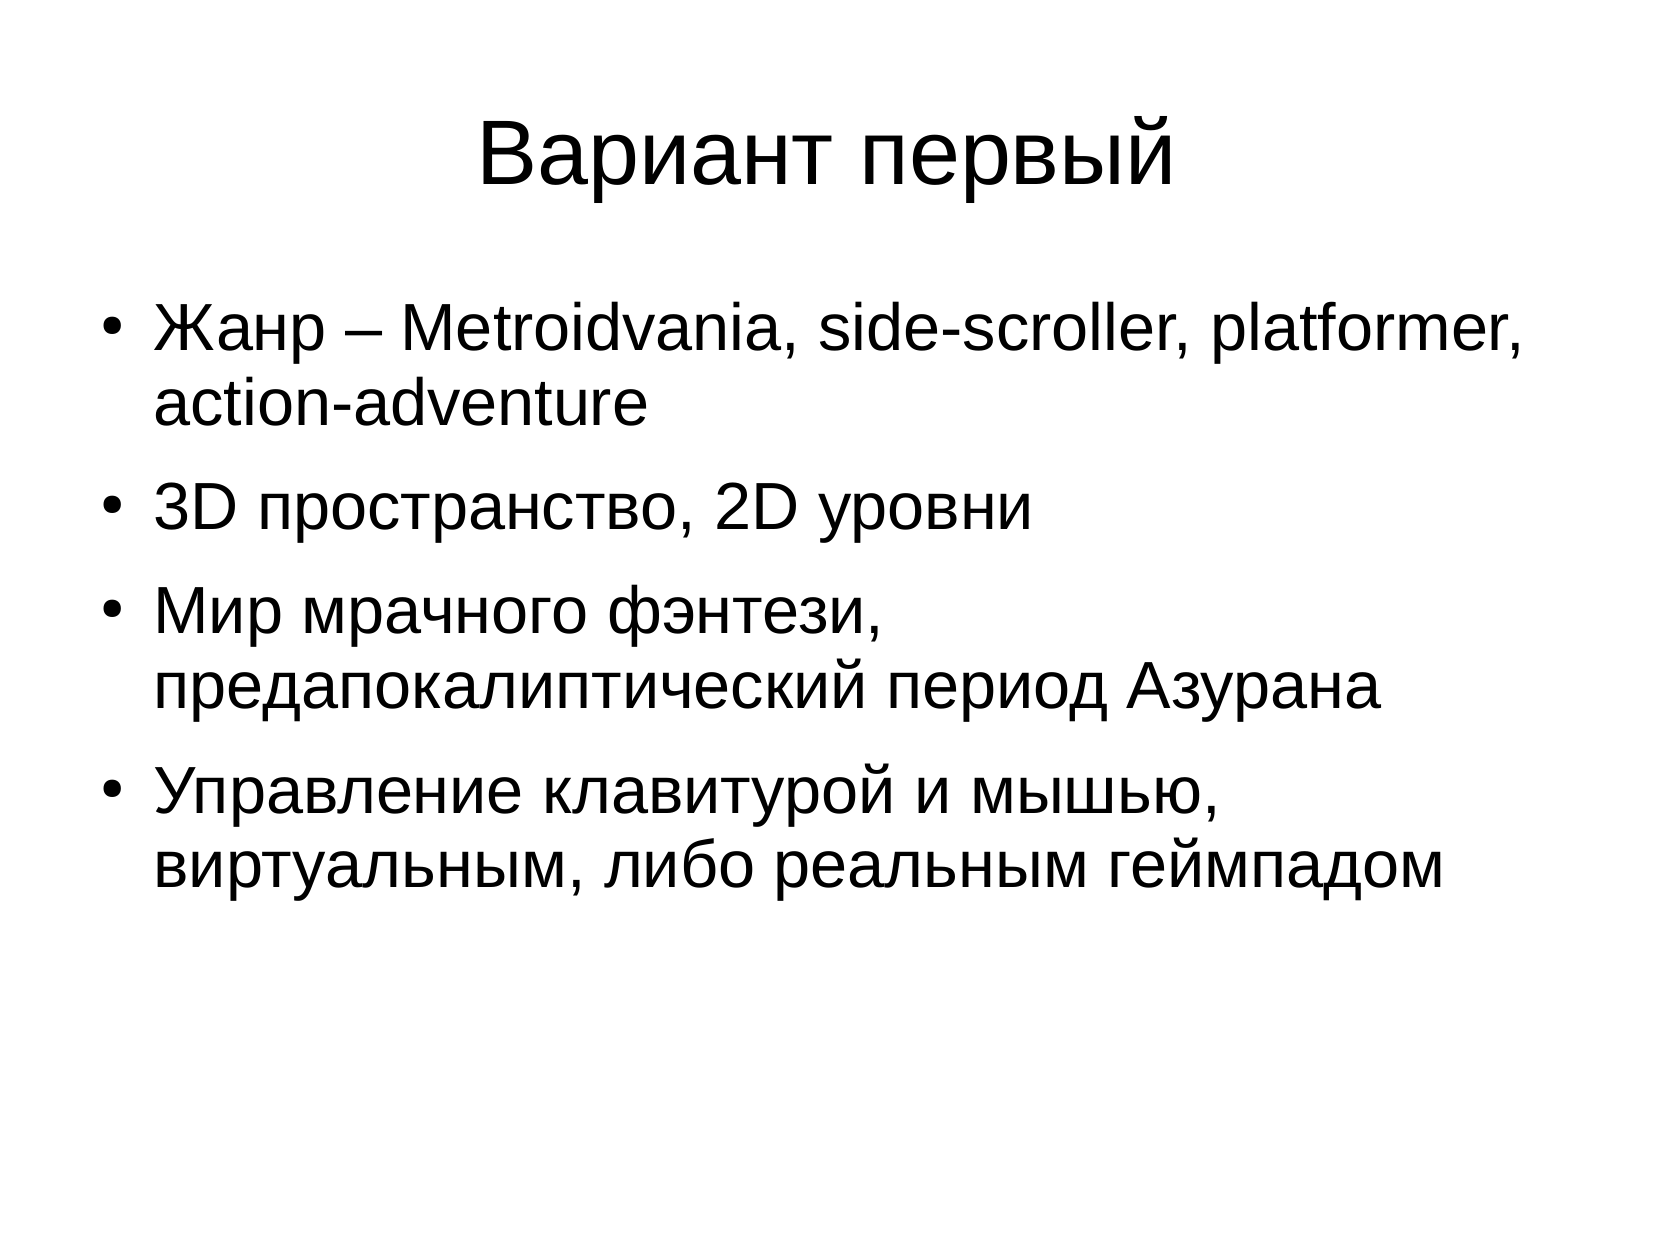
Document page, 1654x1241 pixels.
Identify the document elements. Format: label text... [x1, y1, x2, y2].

list Жанр – Metroidvania, side-scroller, platformer, action-adventure 3D пространство, 2D уровни Мир мрачного фэнтези, предапокалиптический период Азурана Управление клавитурой и мышью, виртуальным, либо реальным геймпадом [82, 290, 1571, 1109]
title Вариант первый [82, 49, 1571, 257]
